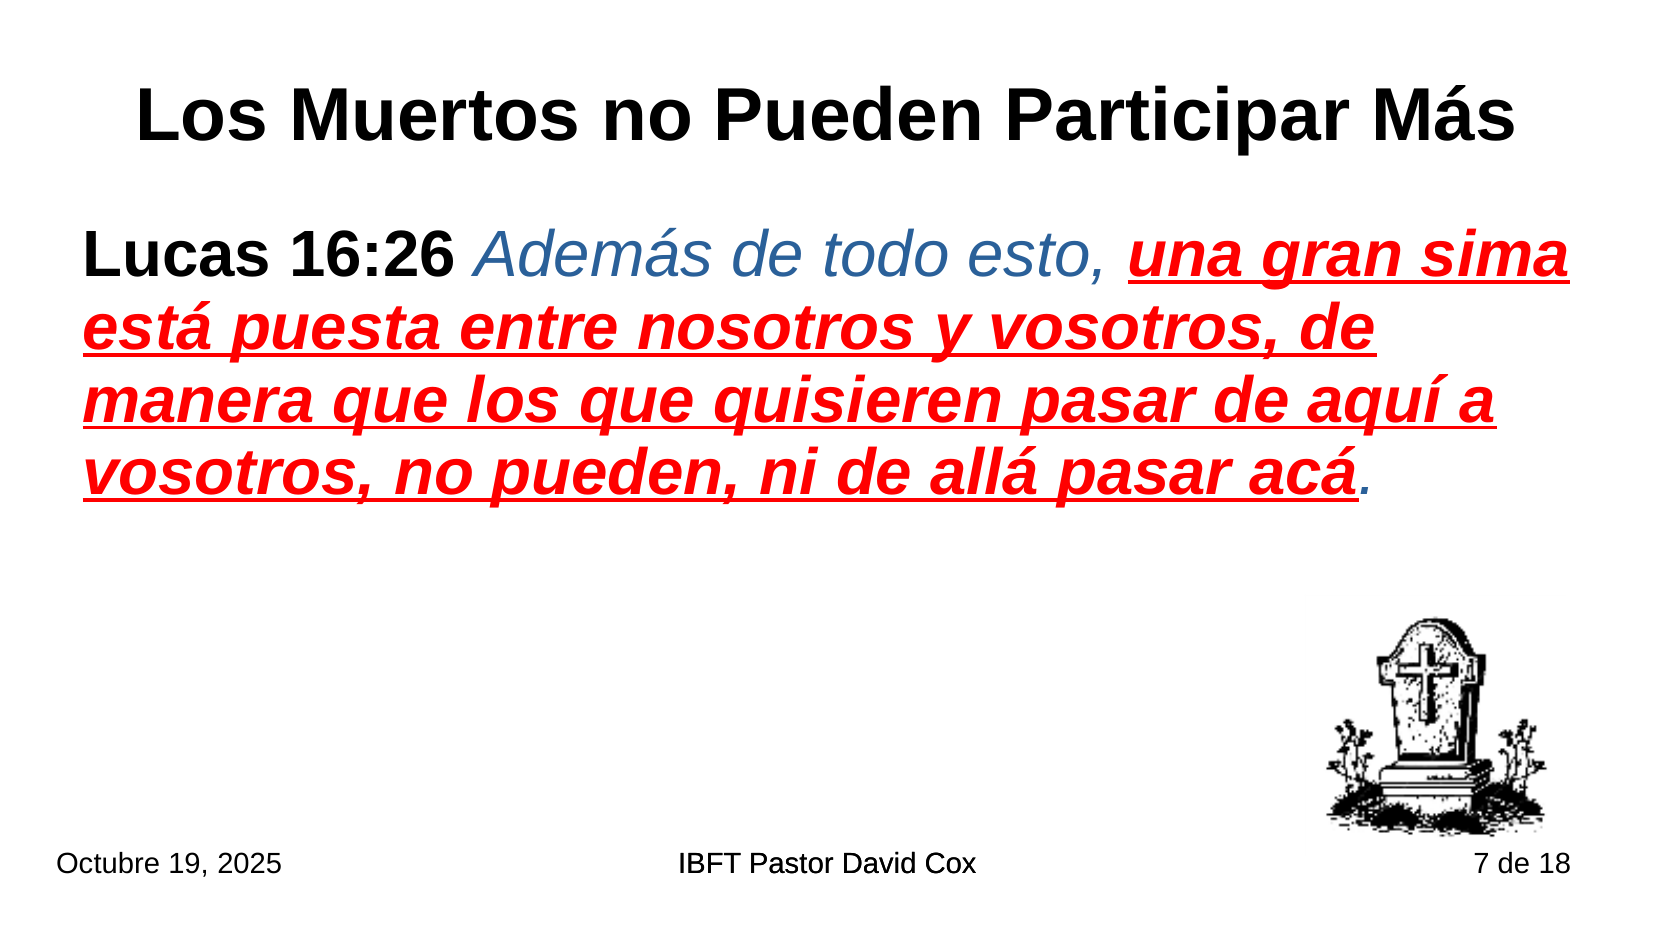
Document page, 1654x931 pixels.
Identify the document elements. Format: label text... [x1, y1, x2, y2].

list Lucas 16:26 Además de todo esto, una gran sima está puesta entre nosotros y vosotros, de manera que los que quisieren pasar de aquí a vosotros, no pueden, ni de allá pasar acá. 2 Corintios 5:8 pero confiamos, y más quisiéramos estar ausentes del cuerpo, y presentes al Señor. [82, 217, 1571, 758]
title Los Muertos no Pueden Participar Más [82, 37, 1571, 193]
picture [1304, 758, 1566, 856]
